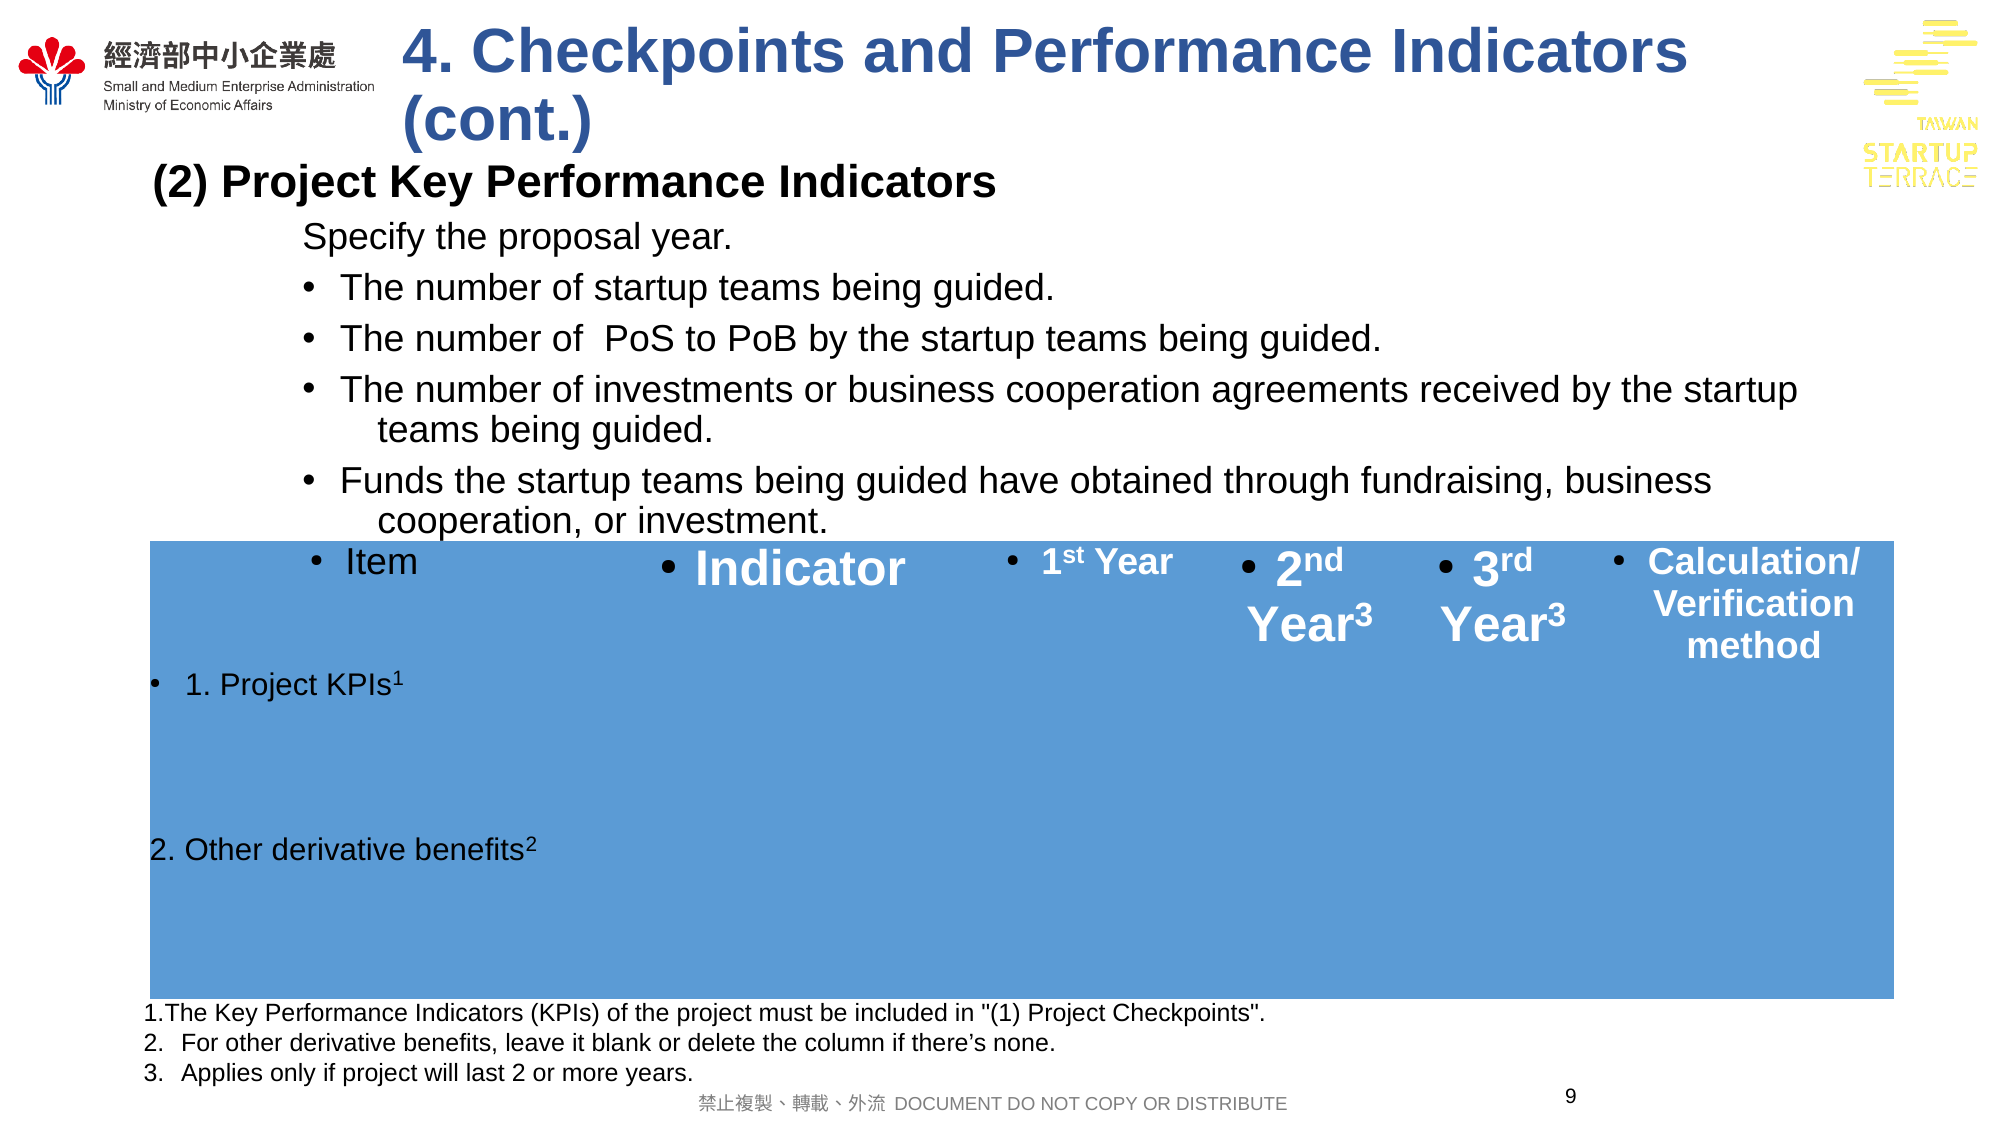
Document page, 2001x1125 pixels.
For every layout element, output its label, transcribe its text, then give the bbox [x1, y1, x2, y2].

table_cell [1192, 833, 1392, 888]
table_cell [1392, 667, 1579, 722]
table_cell [987, 667, 1192, 722]
table_cell [1192, 722, 1392, 777]
table_cell [1392, 722, 1579, 777]
table_cell [1392, 943, 1579, 989]
table_cell [579, 833, 987, 888]
table_cell [1579, 777, 1894, 833]
table_header 1st Year [987, 541, 1192, 667]
table_header 2nd Year3 [1192, 541, 1392, 667]
table_cell [579, 888, 987, 943]
table_cell [987, 722, 1192, 777]
table_cell [1192, 888, 1392, 943]
table_cell [987, 833, 1192, 888]
table_cell [579, 777, 987, 833]
table_cell [1192, 667, 1392, 722]
table_cell [1579, 833, 1894, 888]
table_header Calculation/Verification method [1579, 541, 1894, 667]
table_cell [1392, 777, 1579, 833]
table_header 3rd Year3 [1392, 541, 1579, 667]
list (2) Project Key Performance Indicators Specify the proposal year. The number of startup teams being guided. The number of PoS to PoB by the startup teams being guided. The number of investments or business cooperation agreements received by the startup teams being guided. Funds the startup teams being guided have obtained through fundraising, business cooperation, or investment. [137, 149, 1865, 941]
table_cell 1. Project KPIs1 [150, 667, 579, 833]
table_cell [1192, 943, 1392, 989]
table_cell [1579, 888, 1894, 943]
table_cell [987, 888, 1192, 943]
table_cell [579, 667, 987, 722]
table_cell [1392, 833, 1579, 888]
table_cell [1579, 667, 1894, 722]
table_cell [579, 722, 987, 777]
table_cell [1392, 888, 1579, 943]
table_cell 2. Other derivative benefits2 [150, 833, 579, 989]
text_box 9 [1550, 1064, 2000, 1125]
table_cell [1579, 722, 1894, 777]
title 4. Checkpoints and Performance Indicators (cont.) [387, 2, 1796, 149]
table_cell [579, 943, 987, 989]
table_cell [1579, 943, 1894, 999]
table_header Item [150, 541, 579, 667]
table_header Indicator [579, 541, 987, 667]
text_box The Key Performance Indicators (KPIs) of the project must be included in "(1) Project Checkpoints". For other derivative benefits, leave it blank or delete the column if there’s none. Applies only if project will last 2 or more years. [129, 989, 1873, 1094]
table_cell [987, 777, 1192, 833]
table_cell [1192, 777, 1392, 833]
table_cell [987, 943, 1192, 989]
